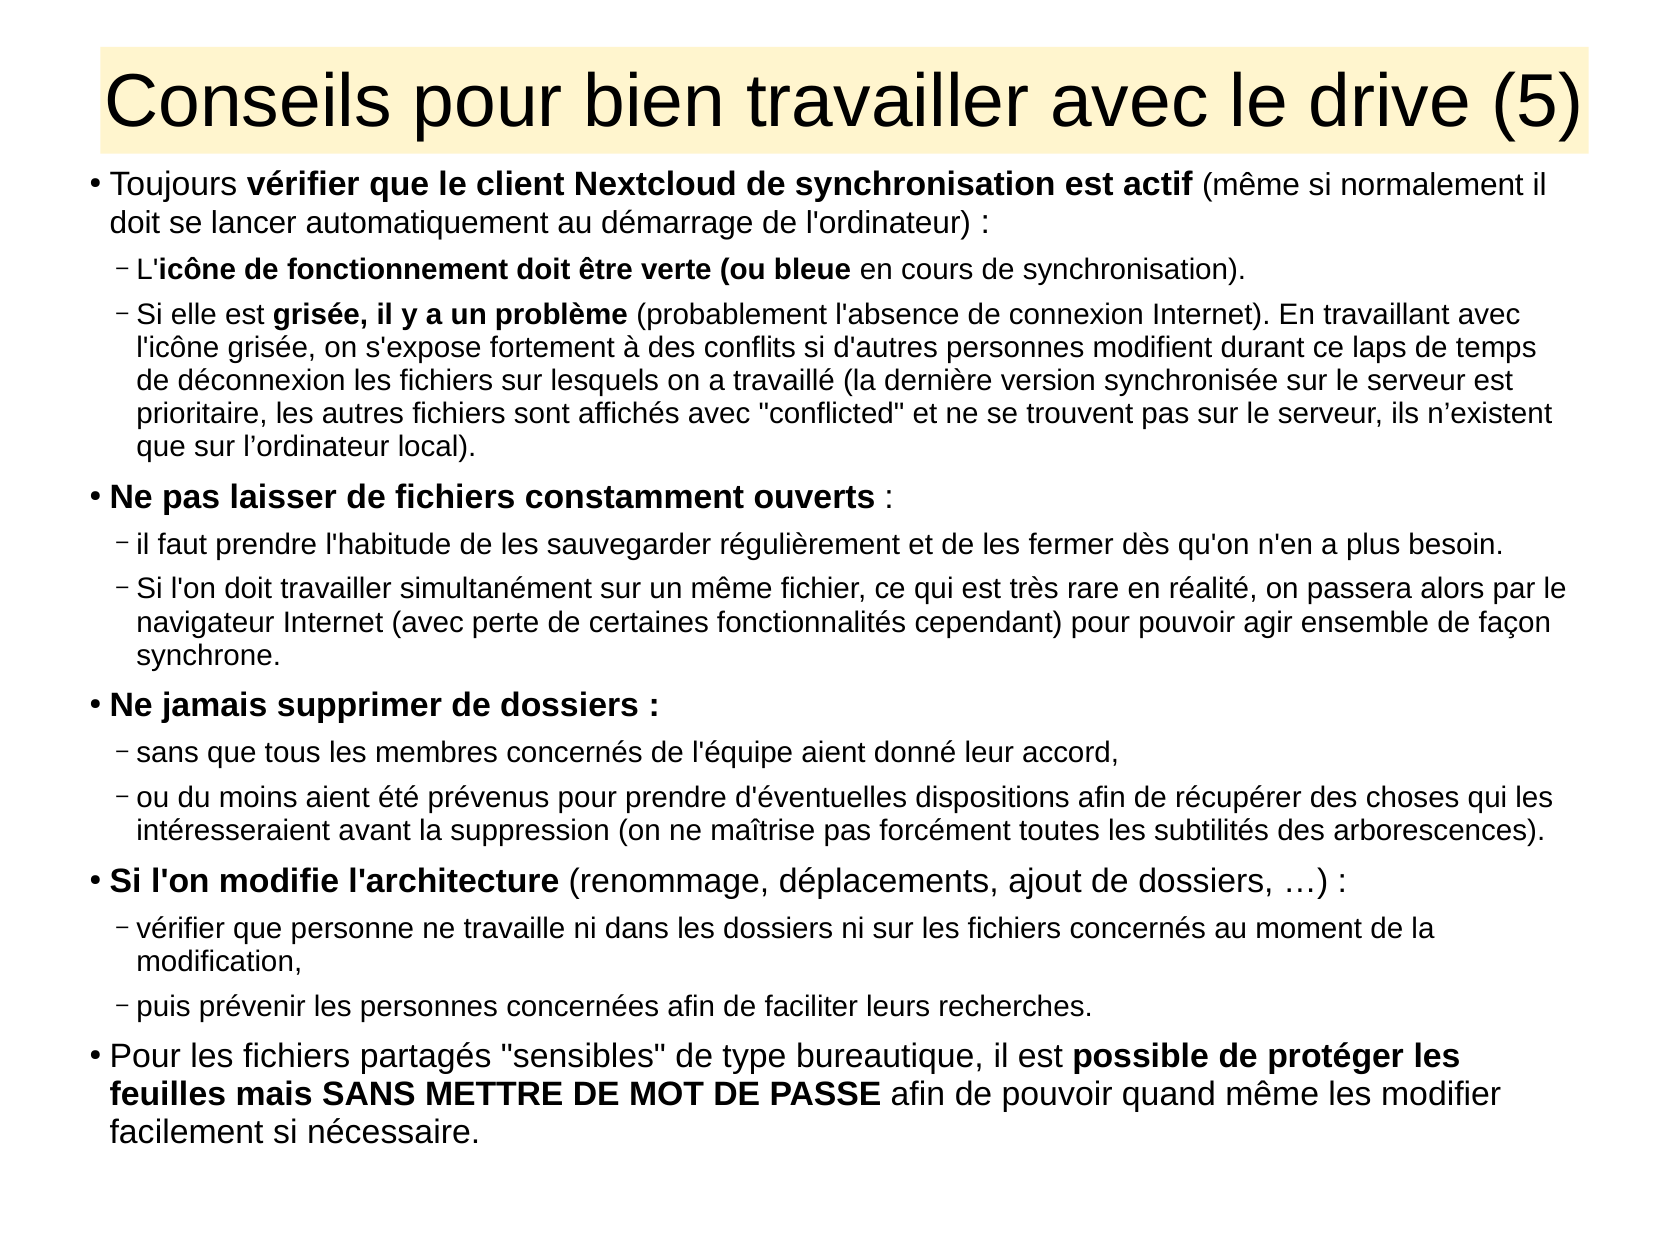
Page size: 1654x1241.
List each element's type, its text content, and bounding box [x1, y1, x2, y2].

list Toujours vérifier que le client Nextcloud de synchronisation est actif (même si normalement il doit se lancer automatiquement au démarrage de l'ordinateur) : L'icône de fonctionnement doit être verte (ou bleue en cours de synchronisation). Si elle est grisée, il y a un problème (probablement l'absence de connexion Internet). En travaillant avec l'icône grisée, on s'expose fortement à des conflits si d'autres personnes modifient durant ce laps de temps de déconnexion les fichiers sur lesquels on a travaillé (la dernière version synchronisée sur le serveur est prioritaire, les autres fichiers sont affichés avec "conflicted" et ne se trouvent pas sur le serveur, ils n’existent que sur l’ordinateur local). Ne pas laisser de fichiers constamment ouverts : il faut prendre l'habitude de les sauvegarder régulièrement et de les fermer dès qu'on n'en a plus besoin. Si l'on doit travailler simultanément sur un même fichier, ce qui est très rare en réalité, on passera alors par le navigateur Internet (avec perte de certaines fonctionnalités cependant) pour pouvoir agir ensemble de façon synchrone. Ne jamais supprimer de dossiers : sans que tous les membres concernés de l'équipe aient donné leur accord, ou du moins aient été prévenus pour prendre d'éventuelles dispositions afin de récupérer des choses qui les intéresseraient avant la suppression (on ne maîtrise pas forcément toutes les subtilités des arborescences). Si l'on modifie l'architecture (renommage, déplacements, ajout de dossiers, …) : vérifier que personne ne travaille ni dans les dossiers ni sur les fichiers concernés au moment de la modification, puis prévenir les personnes concernées afin de faciliter leurs recherches. Pour les fichiers partagés "sensibles" de type bureautique, il est possible de protéger les feuilles mais SANS METTRE DE MOT DE PASSE afin de pouvoir quand même les modifier facilement si nécessaire. [82, 165, 1571, 1182]
title Conseils pour bien travailler avec le drive (5) [100, 46, 1589, 154]
